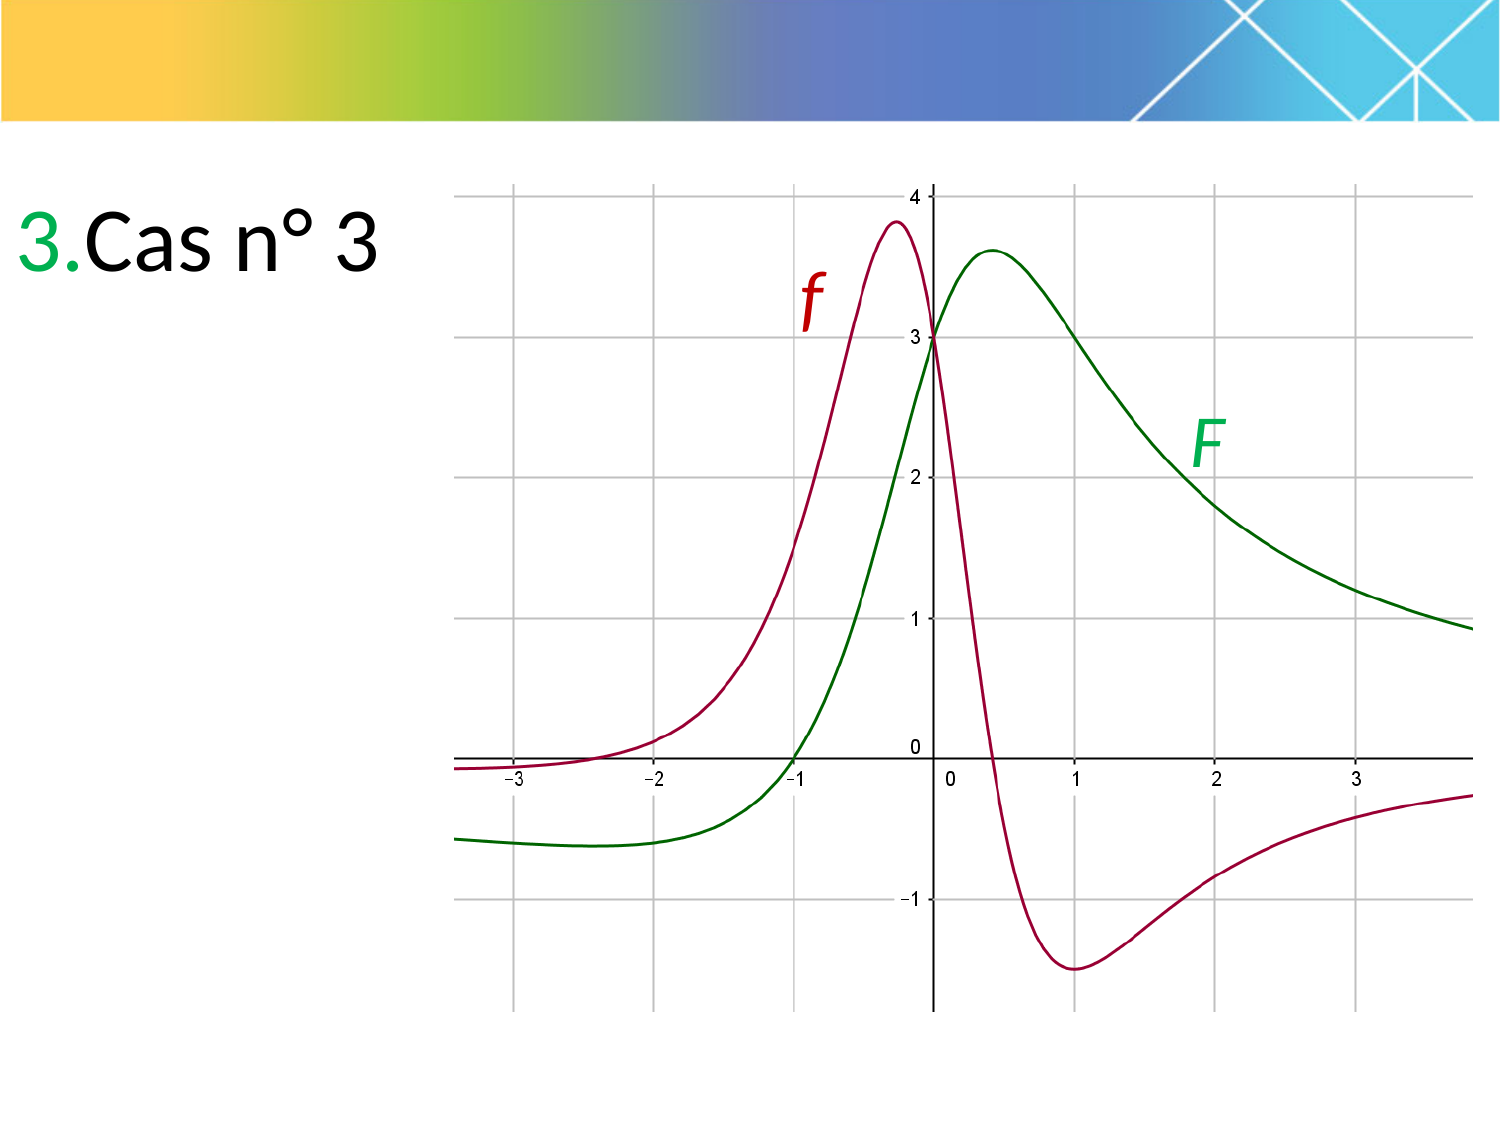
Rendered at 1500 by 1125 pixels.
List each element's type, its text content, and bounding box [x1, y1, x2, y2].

text_box F [1175, 385, 1240, 491]
title Cas n° 3 [0, 163, 1500, 305]
text_box f [785, 240, 845, 347]
picture [454, 184, 1473, 1012]
